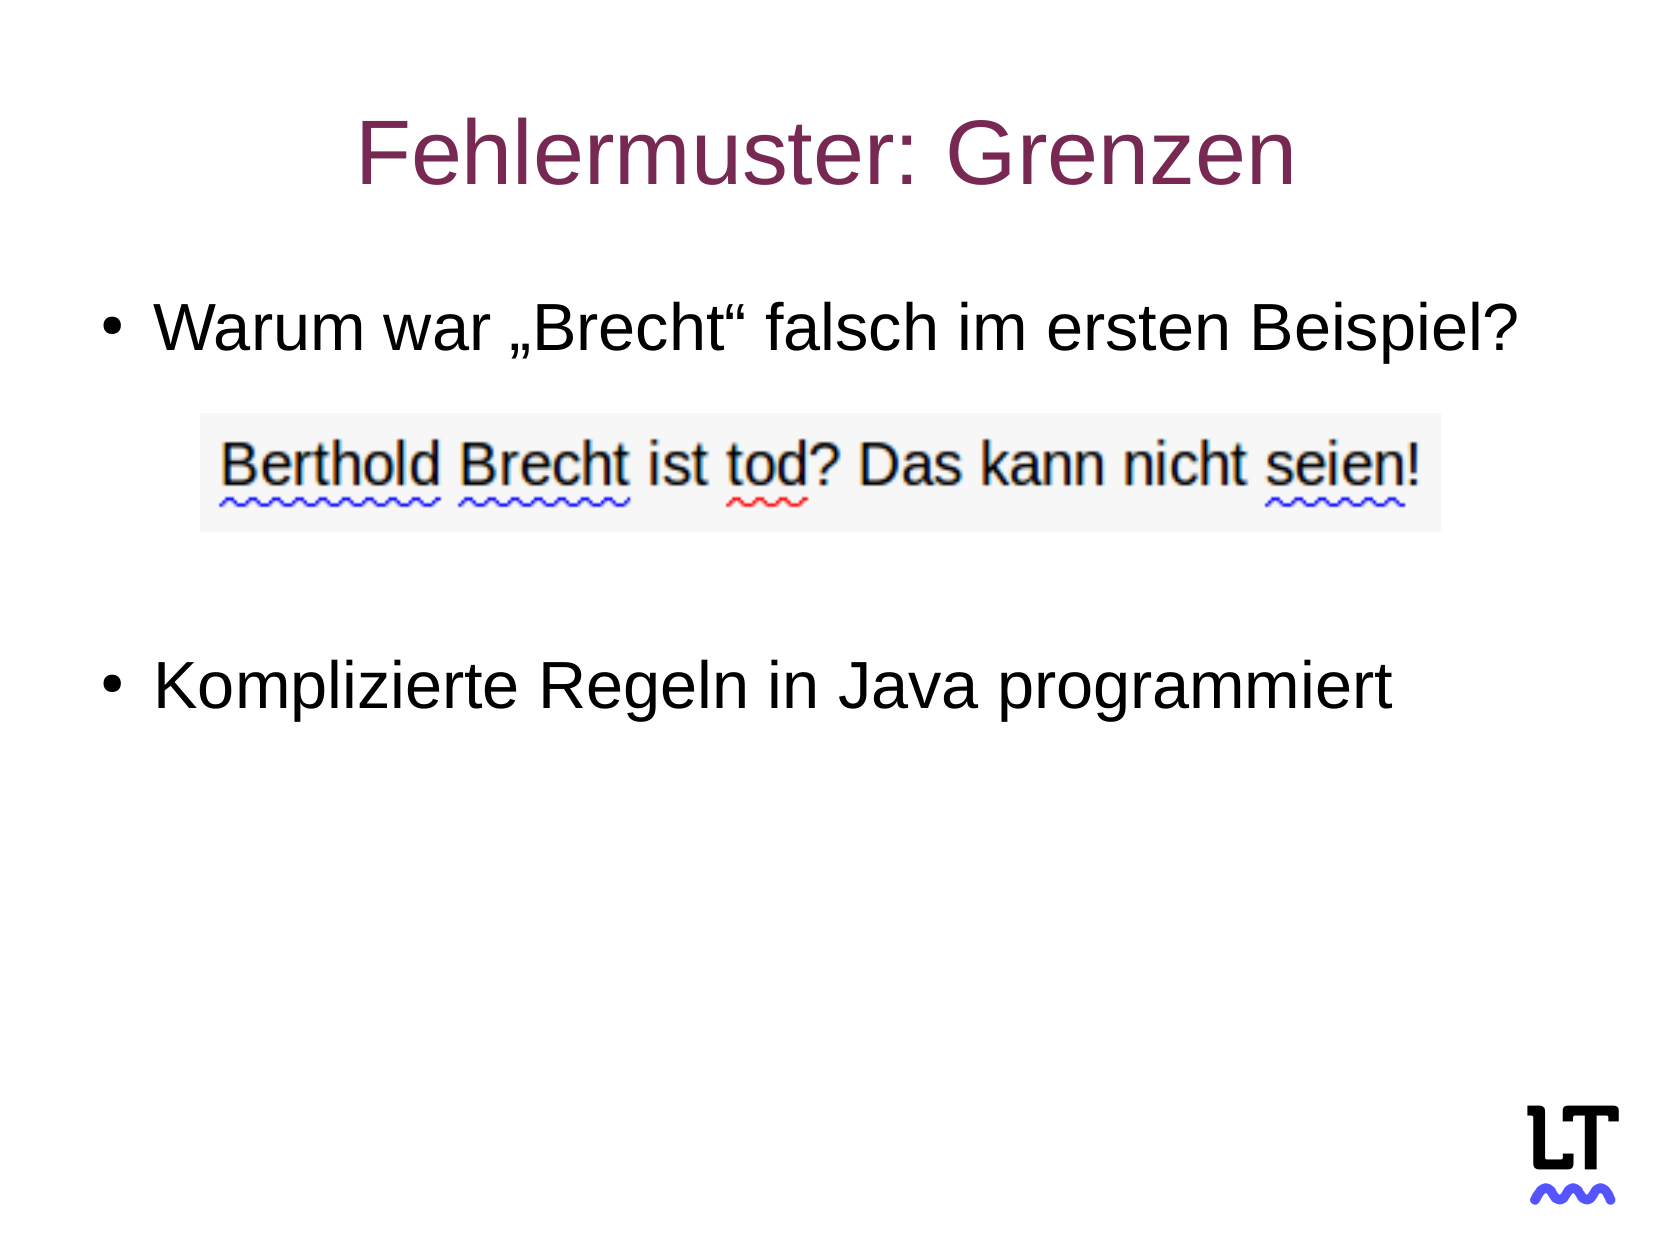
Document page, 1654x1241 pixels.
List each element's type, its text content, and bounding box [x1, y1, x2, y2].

picture [200, 413, 1441, 532]
title Fehlermuster: Grenzen [82, 49, 1571, 257]
picture [1500, 1086, 1645, 1229]
list Warum war „Brecht“ falsch im ersten Beispiel? Komplizierte Regeln in Java programmiert [82, 290, 1538, 1010]
